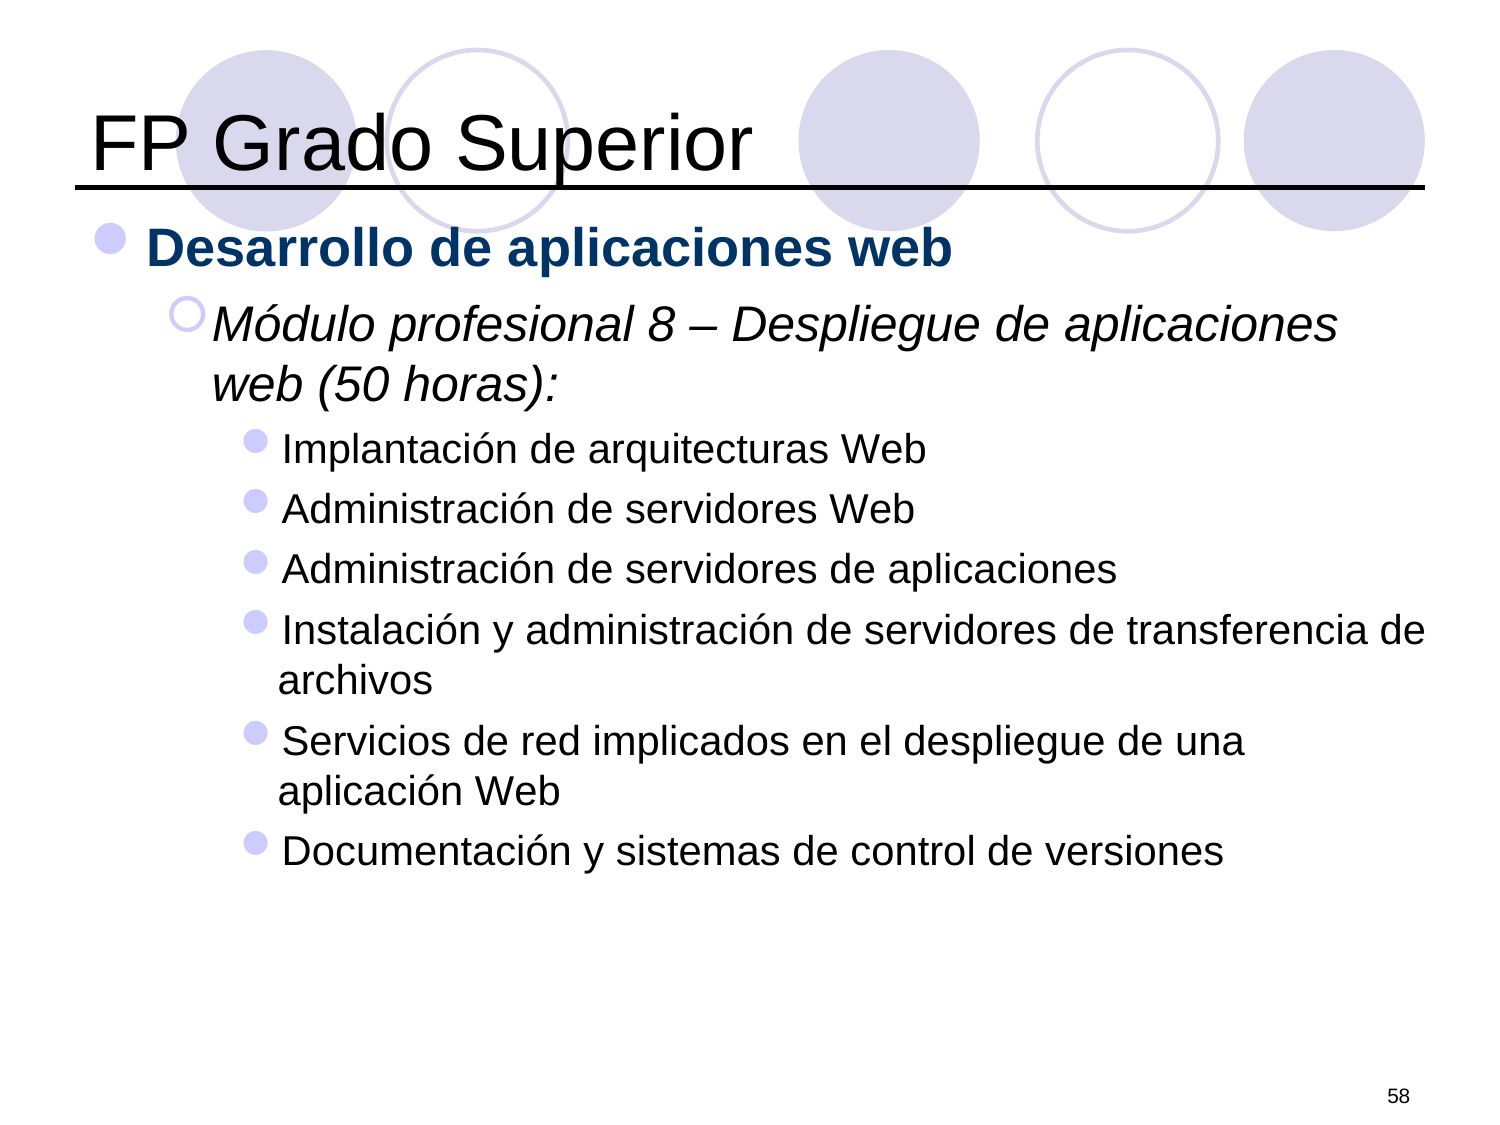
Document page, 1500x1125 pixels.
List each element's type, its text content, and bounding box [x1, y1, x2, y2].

list Desarrollo de aplicaciones web Módulo profesional 8 – Despliegue de aplicaciones web (50 horas): Implantación de arquitecturas Web Administración de servidores Web Administración de servidores de aplicaciones Instalación y administración de servidores de transferencia de archivos Servicios de red implicados en el despliegue de una aplicación Web Documentación y sistemas de control de versiones [74, 212, 1450, 1063]
title FP Grado Superior [75, 45, 1426, 212]
text_box <number> [1074, 1074, 1426, 1101]
